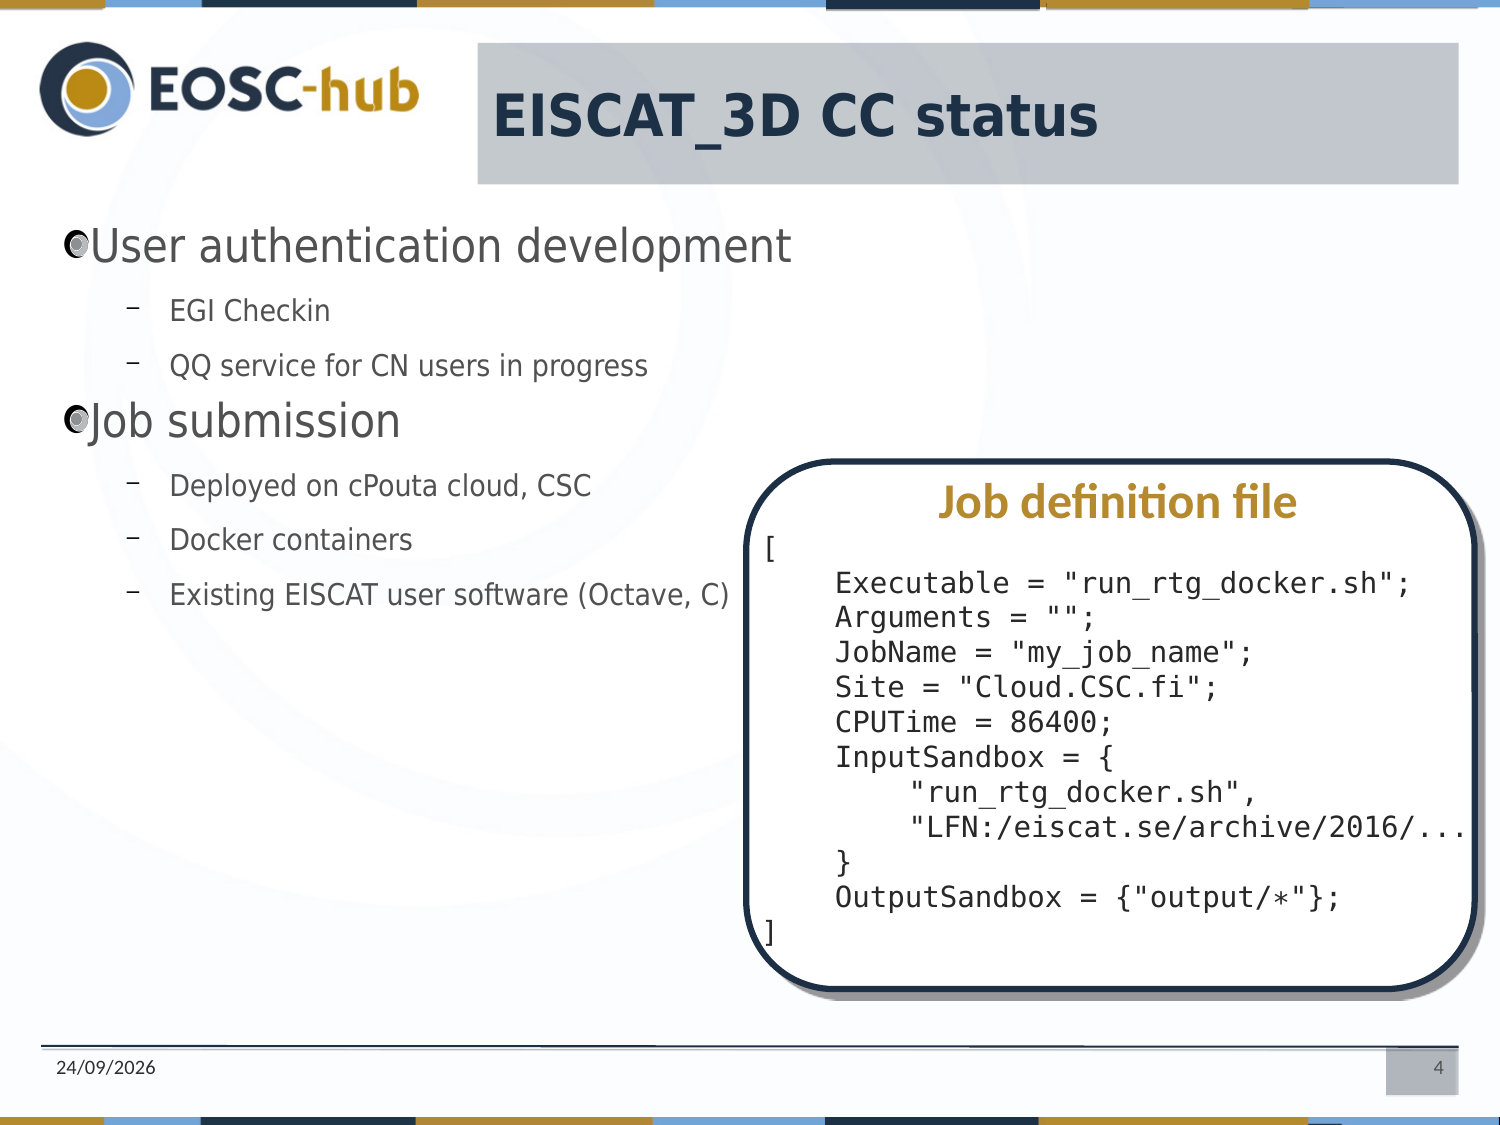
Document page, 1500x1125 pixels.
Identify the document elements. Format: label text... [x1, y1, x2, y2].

slide_number 09/05/2019 [41, 1046, 392, 1094]
text_box Job definition file [ Executable = "run_rtg_docker.sh"; Arguments = ""; JobName = "my_job_name"; Site = "Cloud.CSC.fi"; CPUTime = 86400; InputSandbox = { "run_rtg_docker.sh", "LFN:/eiscat.se/archive/2016/... } OutputSandbox = {"output/∗"}; ] [746, 461, 1491, 991]
picture [0, 0, 1500, 1125]
slide_number <number> [1074, 1046, 1459, 1094]
list User authentication development EGI Checkin QQ service for CN users in progress Job submission Deployed on cPouta cloud, CSC Docker containers Existing EISCAT user software (Octave, C) [41, 209, 1288, 621]
list EISCAT_3D CC status [477, 42, 1459, 185]
